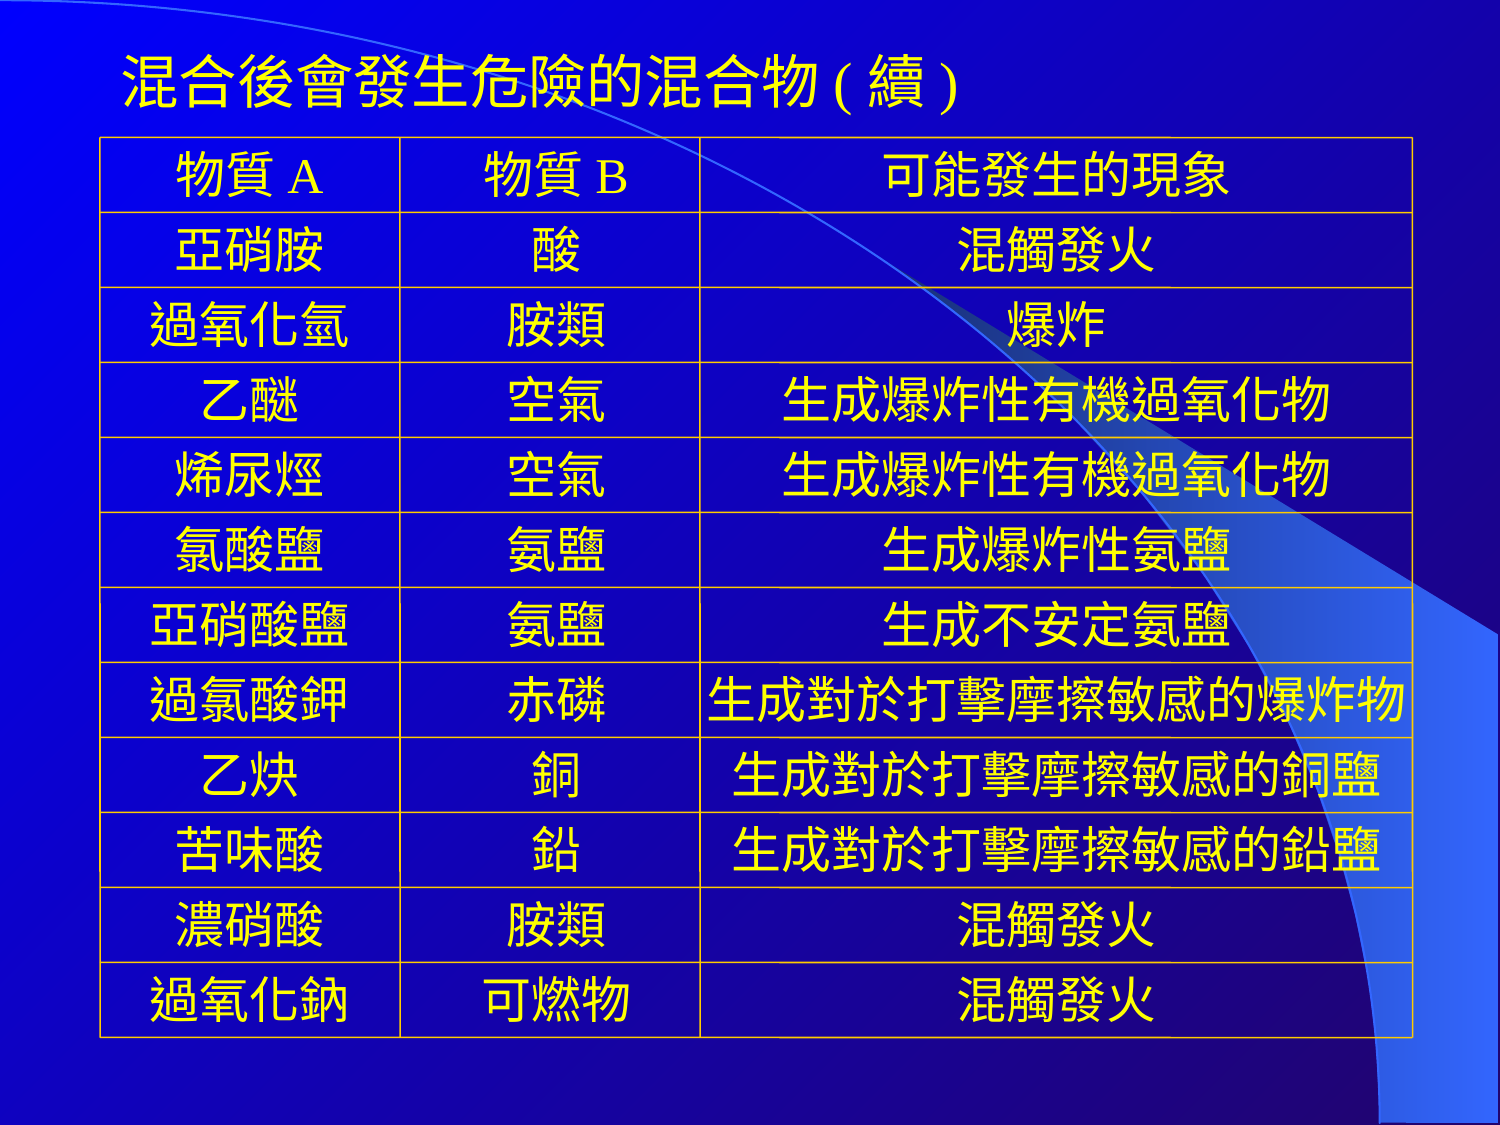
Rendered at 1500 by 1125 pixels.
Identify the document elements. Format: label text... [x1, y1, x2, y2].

text_box 胺類 [500, 889, 612, 960]
text_box 生成對於打擊摩擦敏感的鉛鹽 [725, 814, 1388, 885]
text_box 生成對於打擊摩擦敏感的爆炸物 [701, 664, 1411, 735]
text_box 過氯酸鉀 [143, 664, 356, 735]
text_box 可燃物 [474, 962, 637, 1035]
text_box 銅 [525, 739, 588, 810]
text_box 亞硝胺 [168, 214, 331, 285]
text_box 爆炸 [999, 289, 1112, 360]
text_box 氨鹽 [500, 589, 612, 660]
text_box 生成爆炸性氨鹽 [875, 514, 1238, 585]
text_box 過氧化鈉 [143, 962, 356, 1035]
text_box 可能發生的現象 [875, 139, 1238, 210]
text_box 鉛 [525, 814, 588, 885]
text_box 亞硝酸鹽 [143, 589, 356, 660]
text_box 胺類 [500, 289, 612, 360]
text_box 物質B [483, 139, 629, 210]
text_box 物質A [175, 139, 324, 210]
text_box 混觸發火 [950, 214, 1163, 285]
text_box 空氣 [500, 439, 612, 510]
text_box 酸 [525, 214, 588, 285]
text_box 乙炔 [193, 739, 306, 810]
text_box 氯酸鹽 [168, 514, 331, 585]
text_box 乙醚 [193, 364, 306, 435]
text_box 混觸發火 [950, 889, 1163, 960]
text_box 空氣 [500, 364, 612, 435]
text_box 氨鹽 [500, 514, 612, 585]
text_box 過氧化氫 [143, 289, 356, 360]
text_box 混觸發火 [950, 962, 1163, 1035]
text_box 苦味酸 [168, 814, 331, 885]
text_box 生成爆炸性有機過氧化物 [774, 437, 1337, 510]
text_box 生成不安定氨鹽 [875, 589, 1238, 660]
text_box 赤磷 [500, 664, 612, 735]
text_box 混合後會發生危險的混合物(續) [62, 37, 905, 123]
text_box 濃硝酸 [168, 889, 331, 960]
text_box 生成對於打擊摩擦敏感的銅鹽 [725, 739, 1388, 810]
text_box 生成爆炸性有機過氧化物 [774, 364, 1337, 435]
text_box 烯尿烴 [168, 439, 331, 510]
